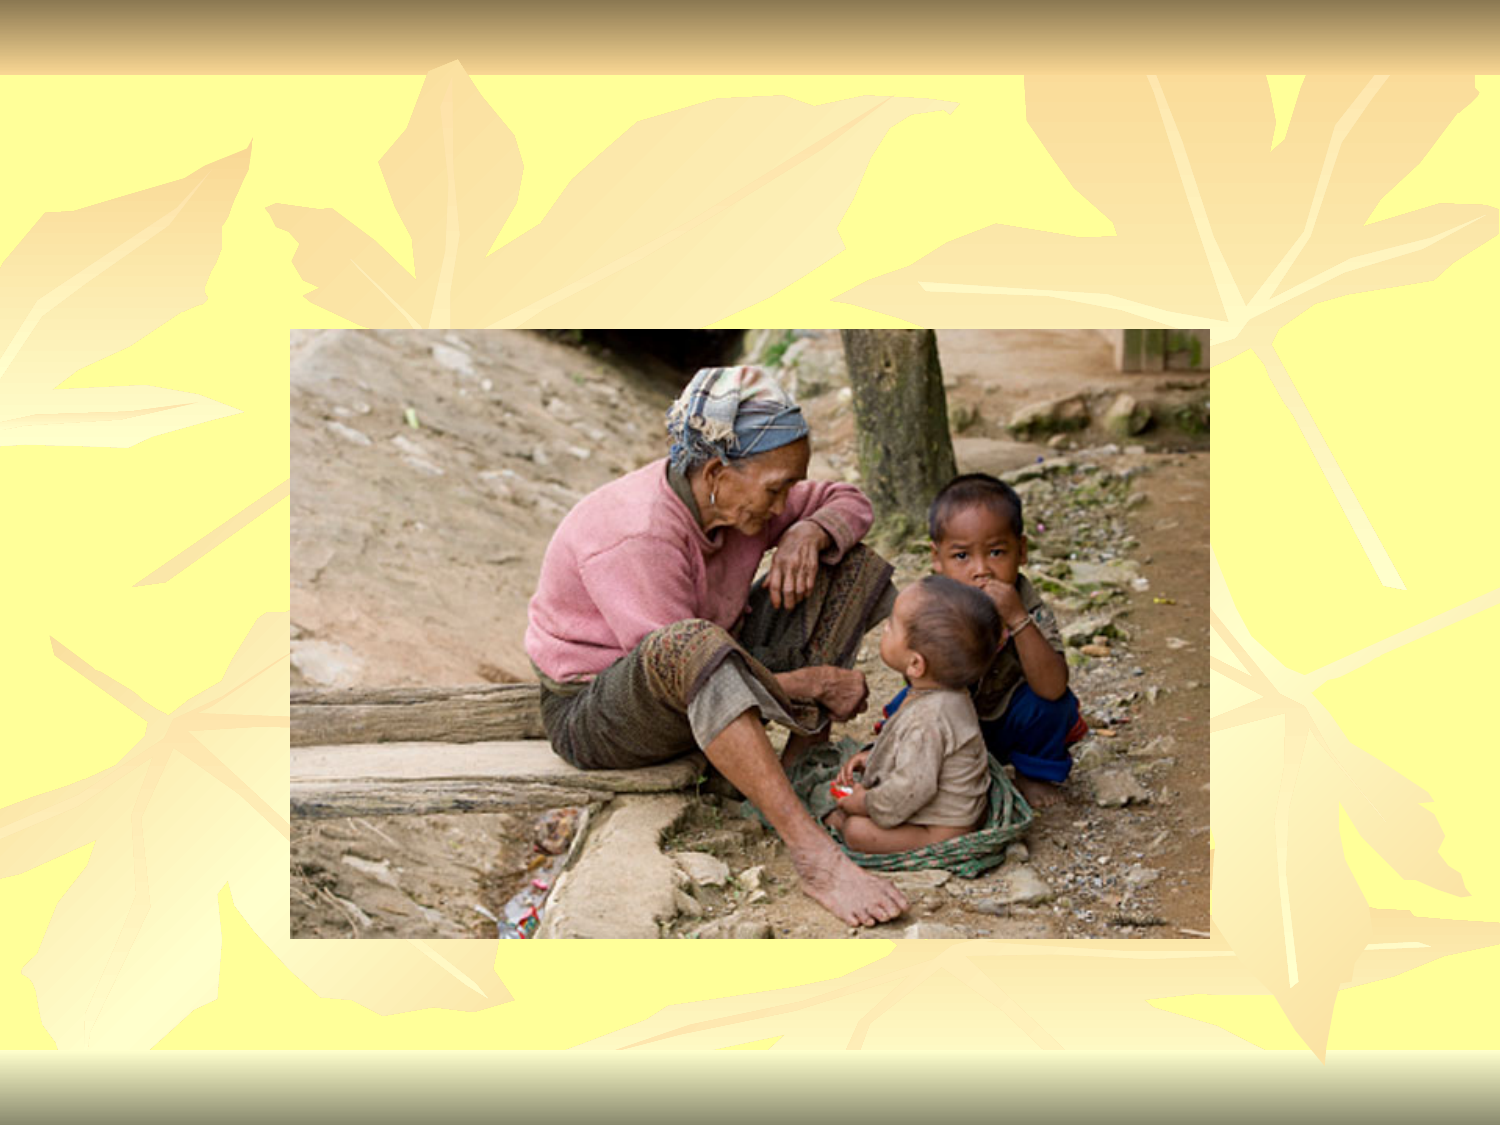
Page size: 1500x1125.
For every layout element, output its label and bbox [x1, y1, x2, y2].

picture [290, 329, 1210, 939]
